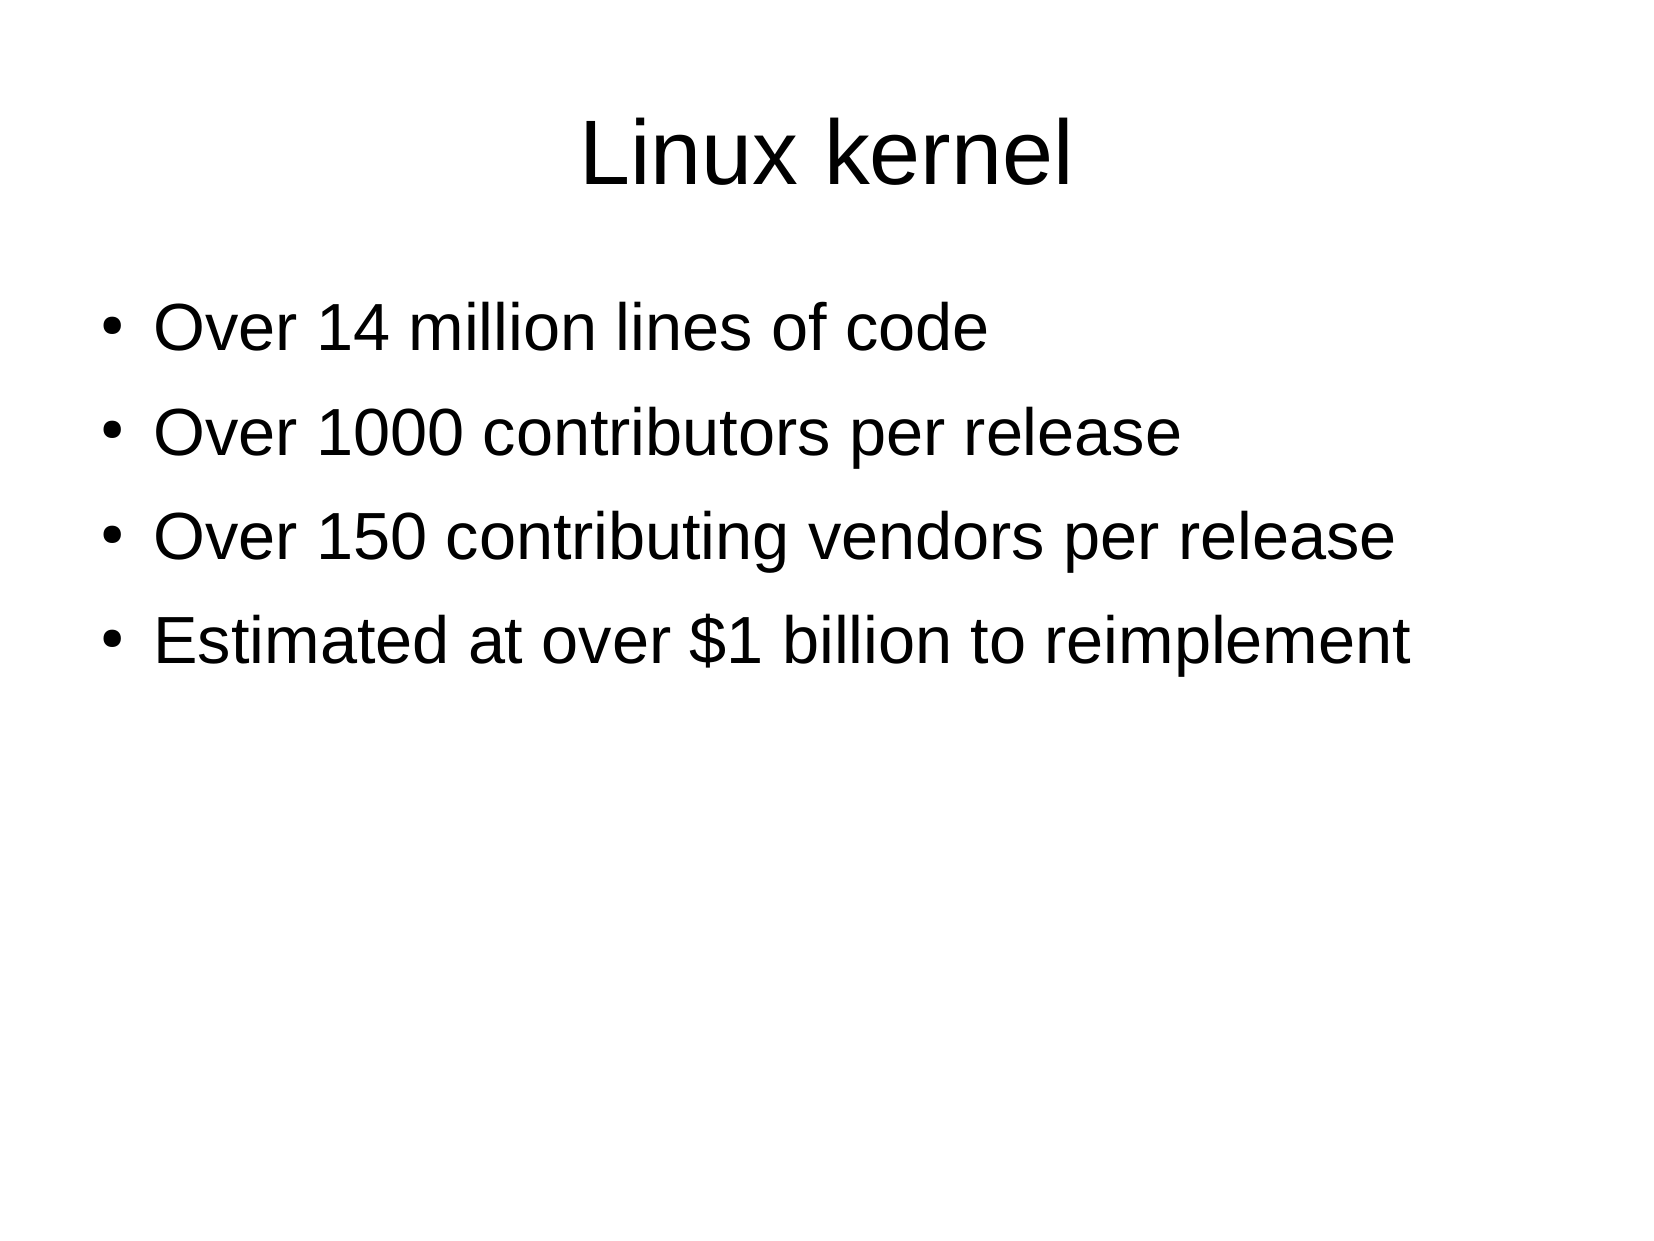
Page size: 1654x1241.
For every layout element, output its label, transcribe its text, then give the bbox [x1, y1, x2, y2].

title Linux kernel [82, 49, 1571, 257]
list Over 14 million lines of code Over 1000 contributors per release Over 150 contributing vendors per release Estimated at over $1 billion to reimplement [82, 290, 1571, 1109]
